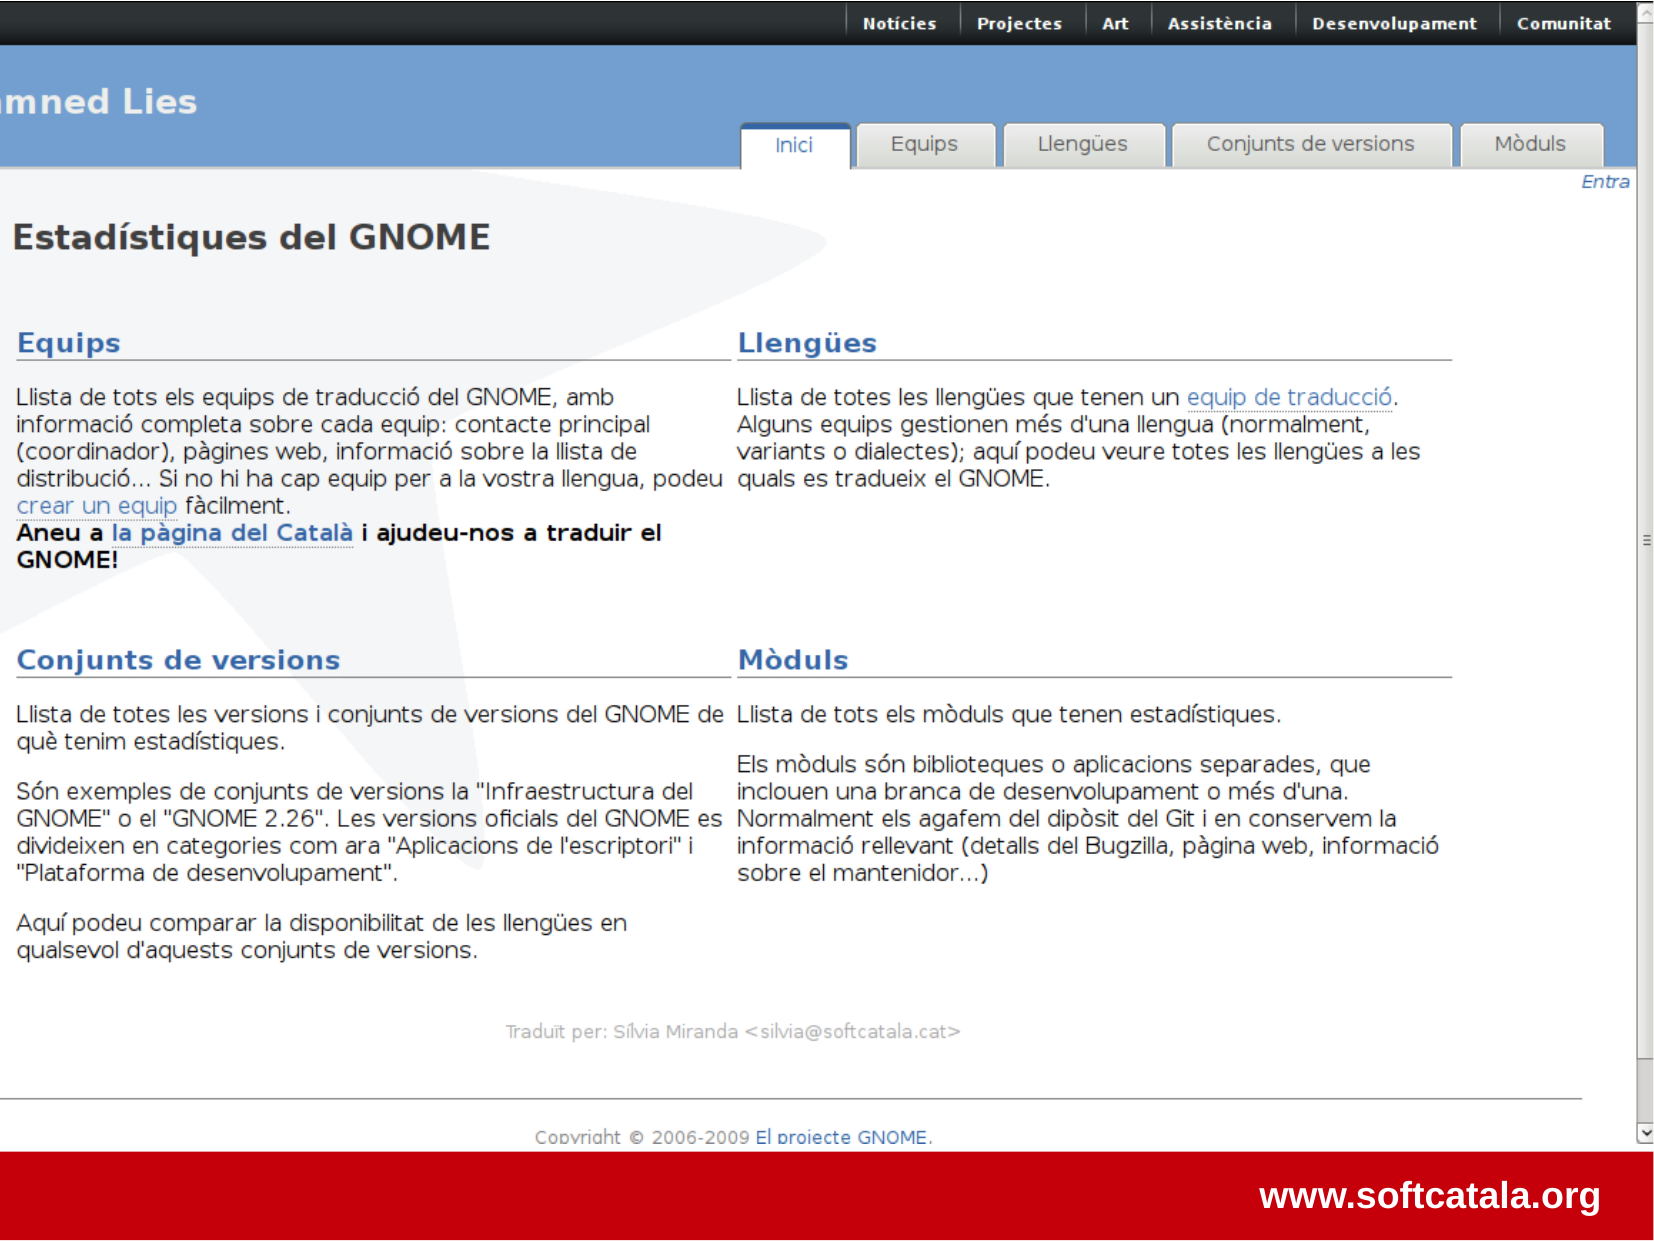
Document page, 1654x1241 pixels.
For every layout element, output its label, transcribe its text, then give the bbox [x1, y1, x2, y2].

picture [0, 1, 1654, 1144]
text_box www.softcatala.org [0, 1151, 1654, 1241]
